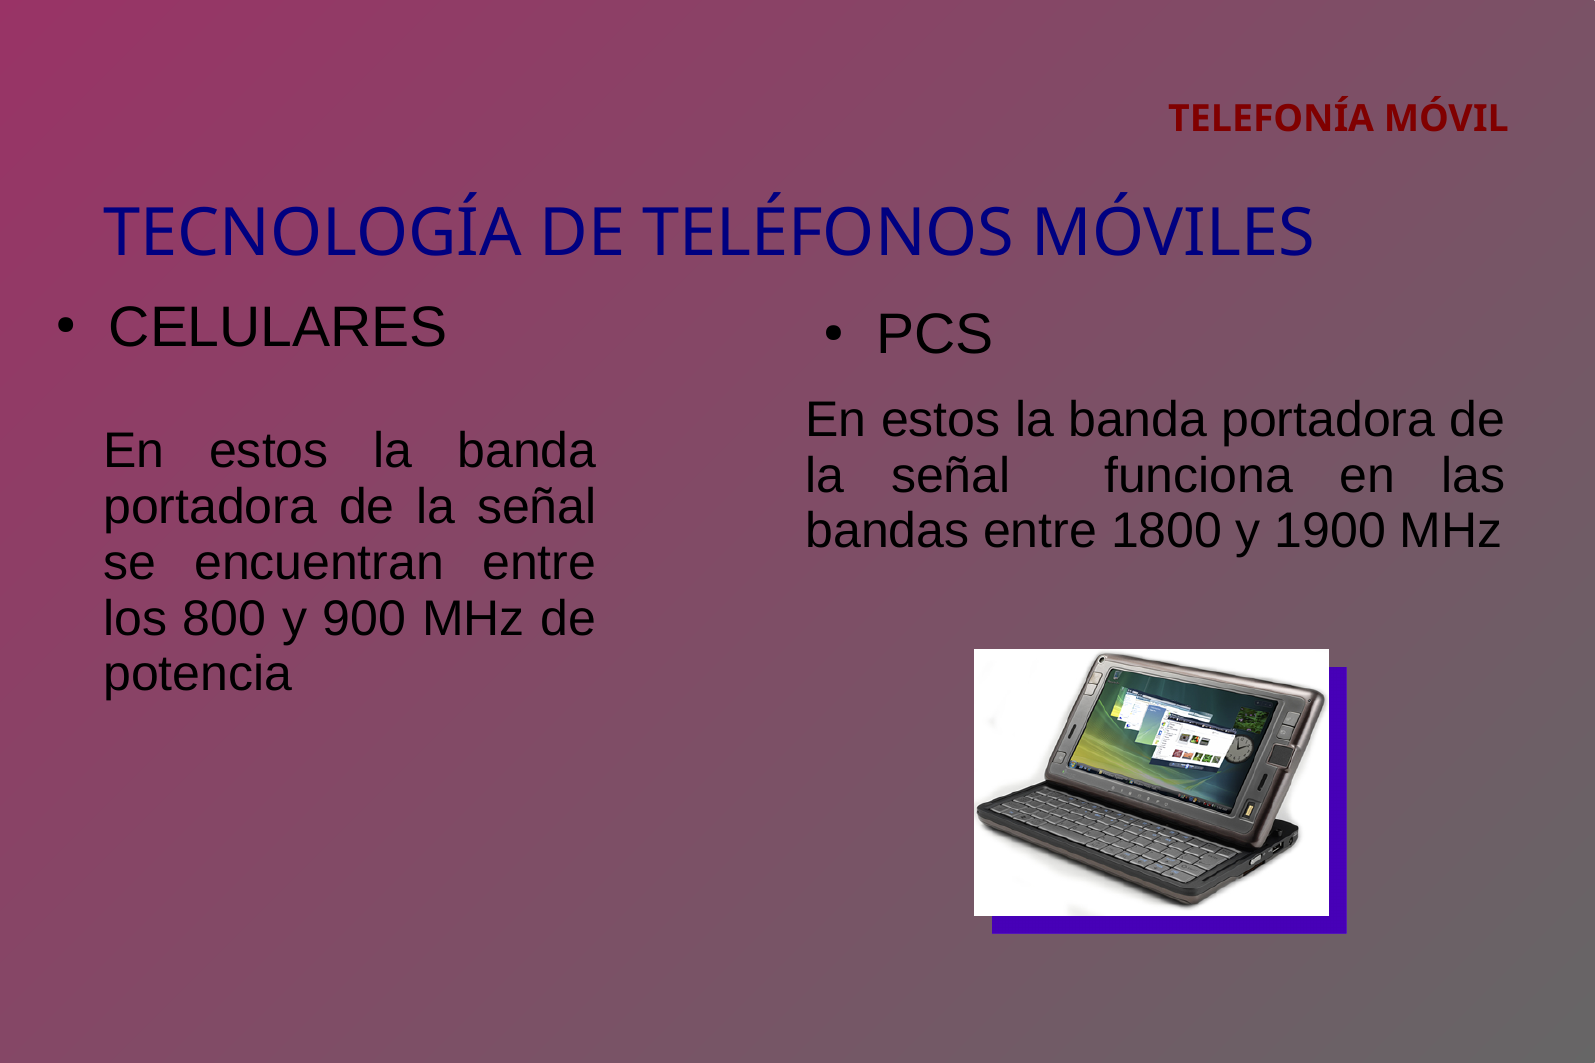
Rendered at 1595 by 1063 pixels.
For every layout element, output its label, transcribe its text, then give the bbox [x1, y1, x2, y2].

list PCS En estos la banda portadora de la señal funciona en las bandas entre 1800 y 1900 MHz [805, 302, 1506, 1004]
list CELULARES [37, 295, 739, 997]
text_box TECNOLOGÍA DE TELÉFONOS MÓVILES [88, 176, 1268, 266]
title [0, 0, 1595, 1063]
text_box En estos la banda portadora de la señal se encuentran entre los 800 y 900 MHz de potencia [88, 303, 612, 709]
text_box TELEFONÍA MÓVIL [1153, 84, 1565, 148]
picture [974, 649, 1329, 916]
